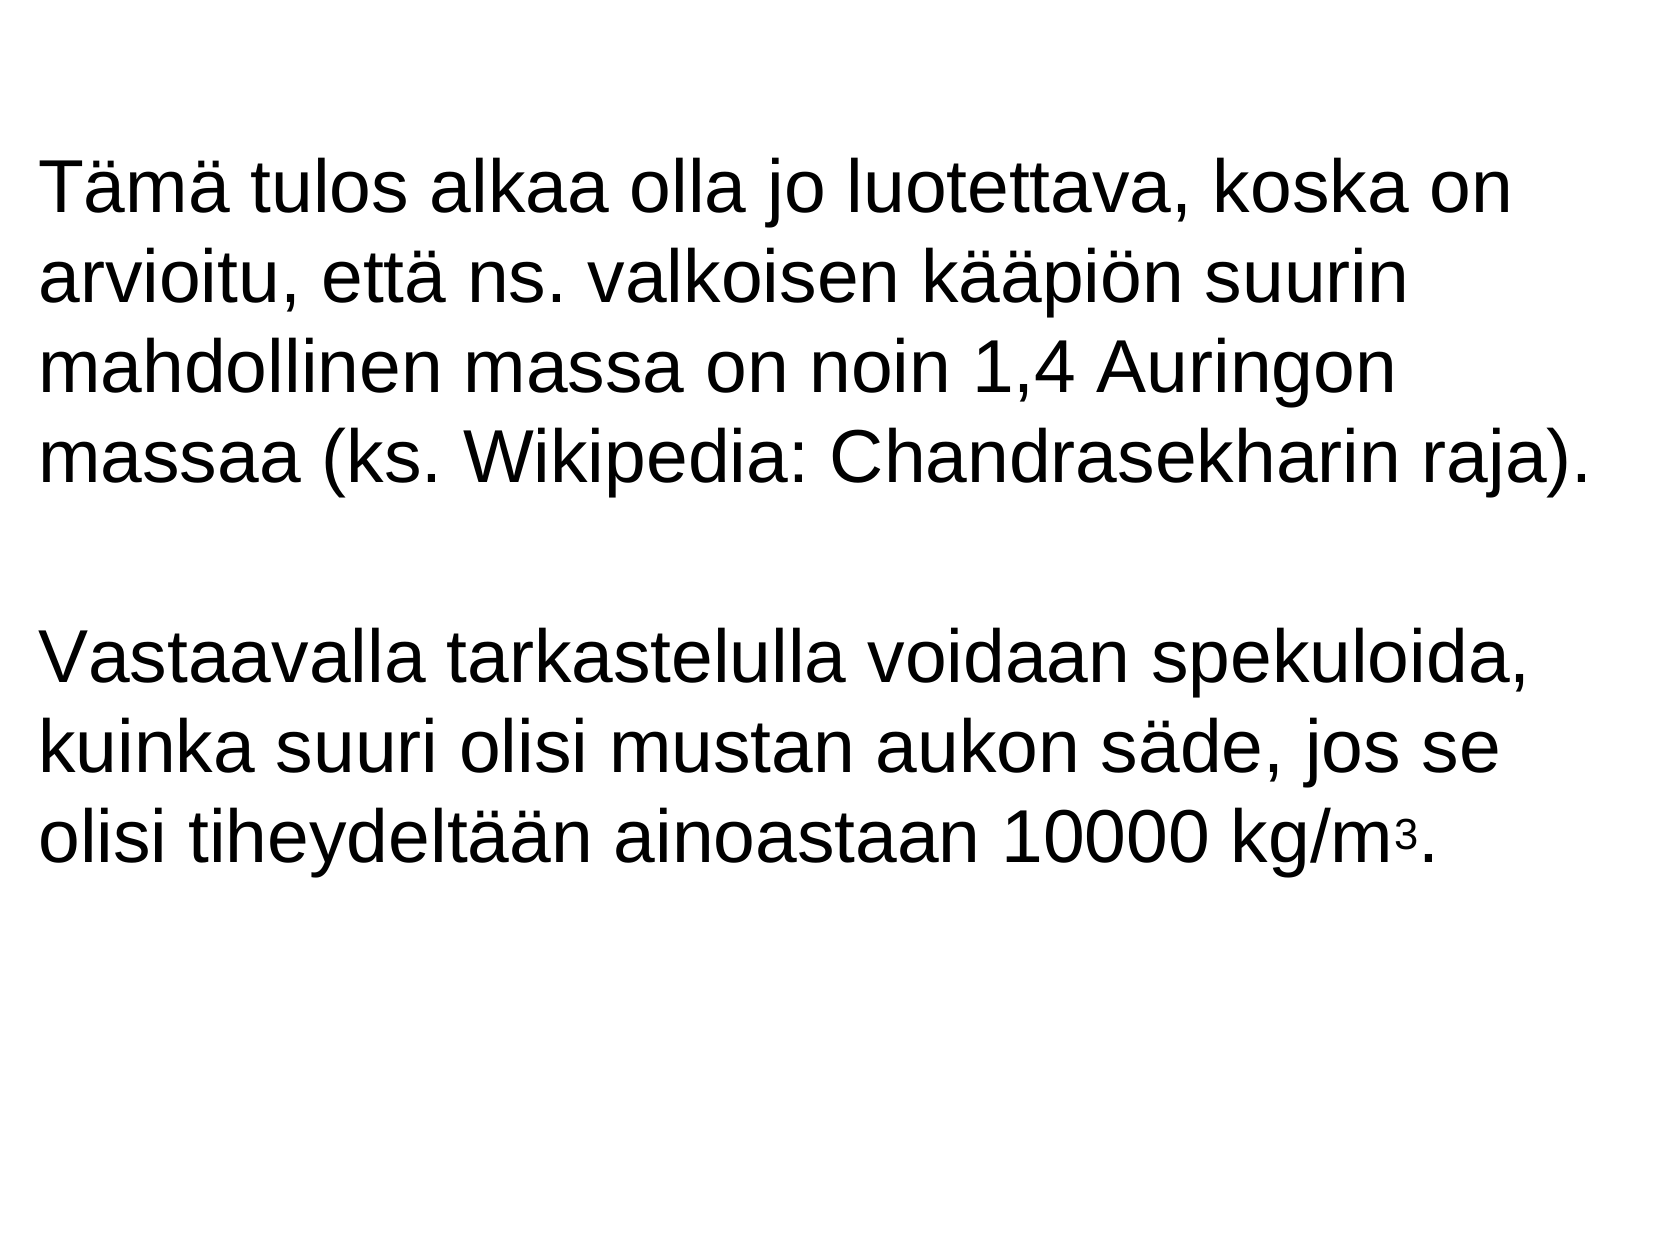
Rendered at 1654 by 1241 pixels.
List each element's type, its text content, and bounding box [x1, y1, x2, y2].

text_box Tämä tulos alkaa olla jo luotettava, koska on arvioitu, että ns. valkoisen kääpiön suurin mahdollinen massa on noin 1,4 Auringon massaa (ks. Wikipedia: Chandrasekharin raja). Vastaavalla tarkastelulla voidaan spekuloida, kuinka suuri olisi mustan aukon säde, jos se olisi tiheydeltään ainoastaan 10000 kg/m3. [23, 129, 1630, 981]
